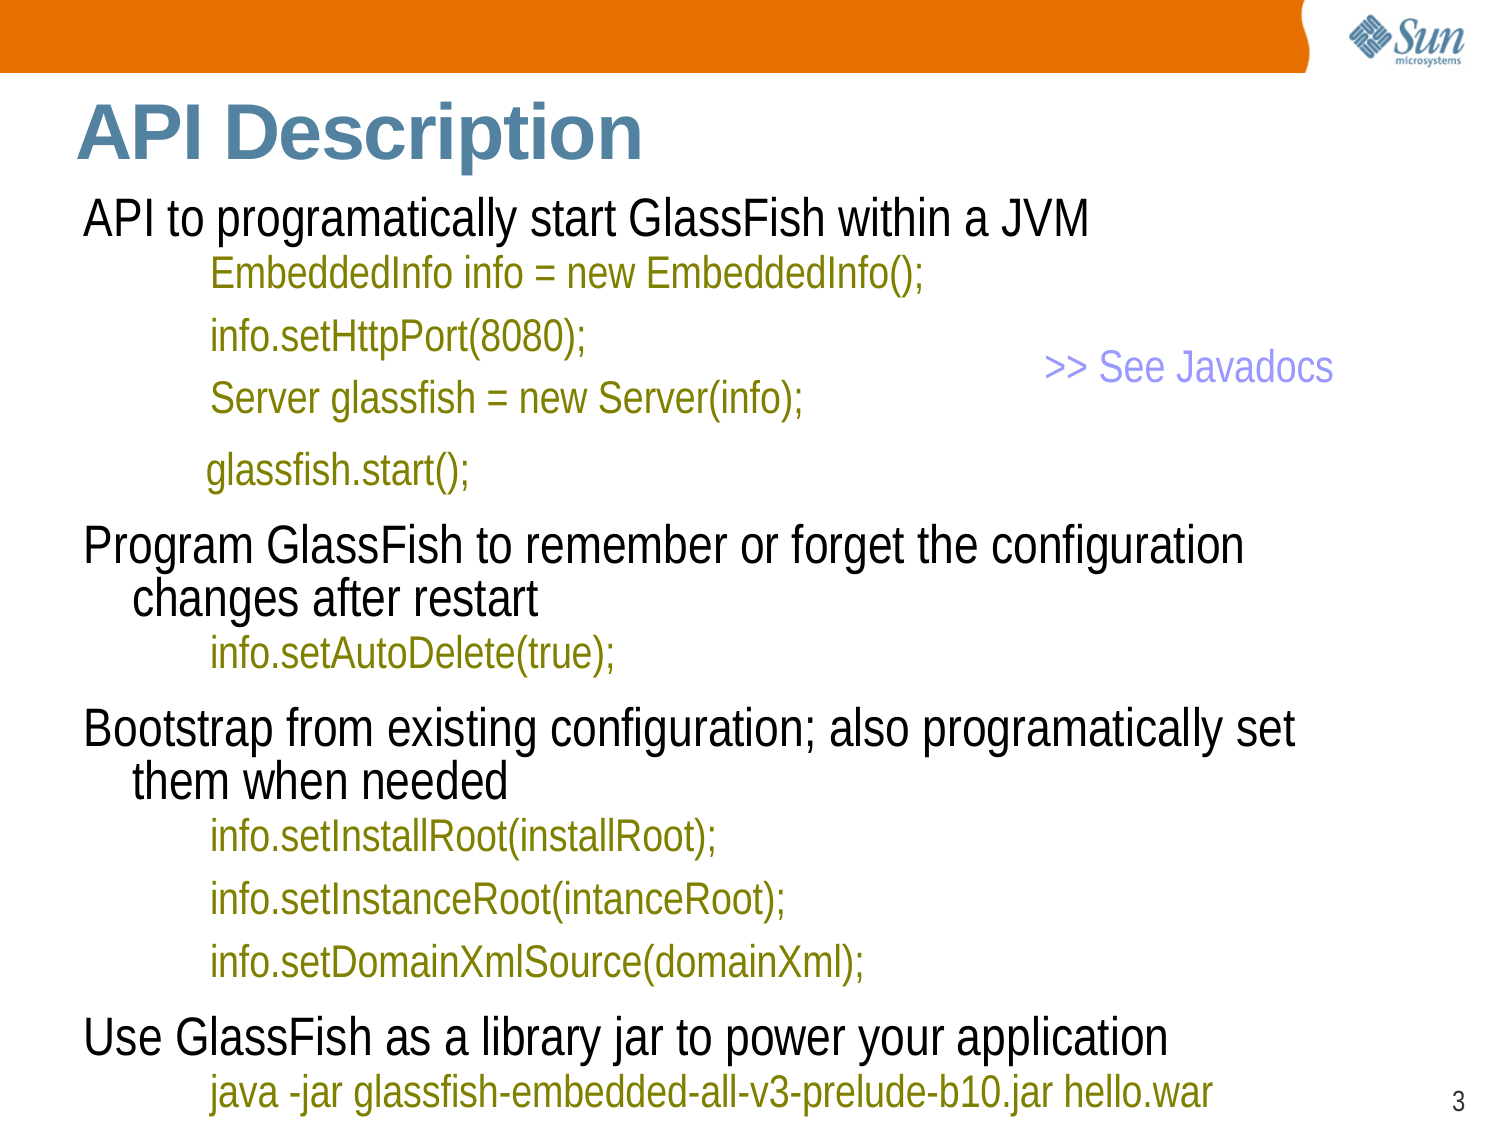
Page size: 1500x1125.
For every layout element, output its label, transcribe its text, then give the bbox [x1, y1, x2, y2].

title API Description [75, 95, 1437, 200]
list API to programatically start GlassFish within a JVM EmbeddedInfo info = new EmbeddedInfo(); info.setHttpPort(8080); Server glassfish = new Server(info); glassfish.start(); Program GlassFish to remember or forget the configuration changes after restart info.setAutoDelete(true); Bootstrap from existing configuration; also programatically set them when needed info.setInstallRoot(installRoot); info.setInstanceRoot(intanceRoot); info.setDomainXmlSource(domainXml); Use GlassFish as a library jar to power your application java -jar glassfish-embedded-all-v3-prelude-b10.jar hello.war [64, 193, 1401, 1125]
picture [0, 0, 1500, 73]
list >> See Javadocs [1024, 346, 1357, 426]
